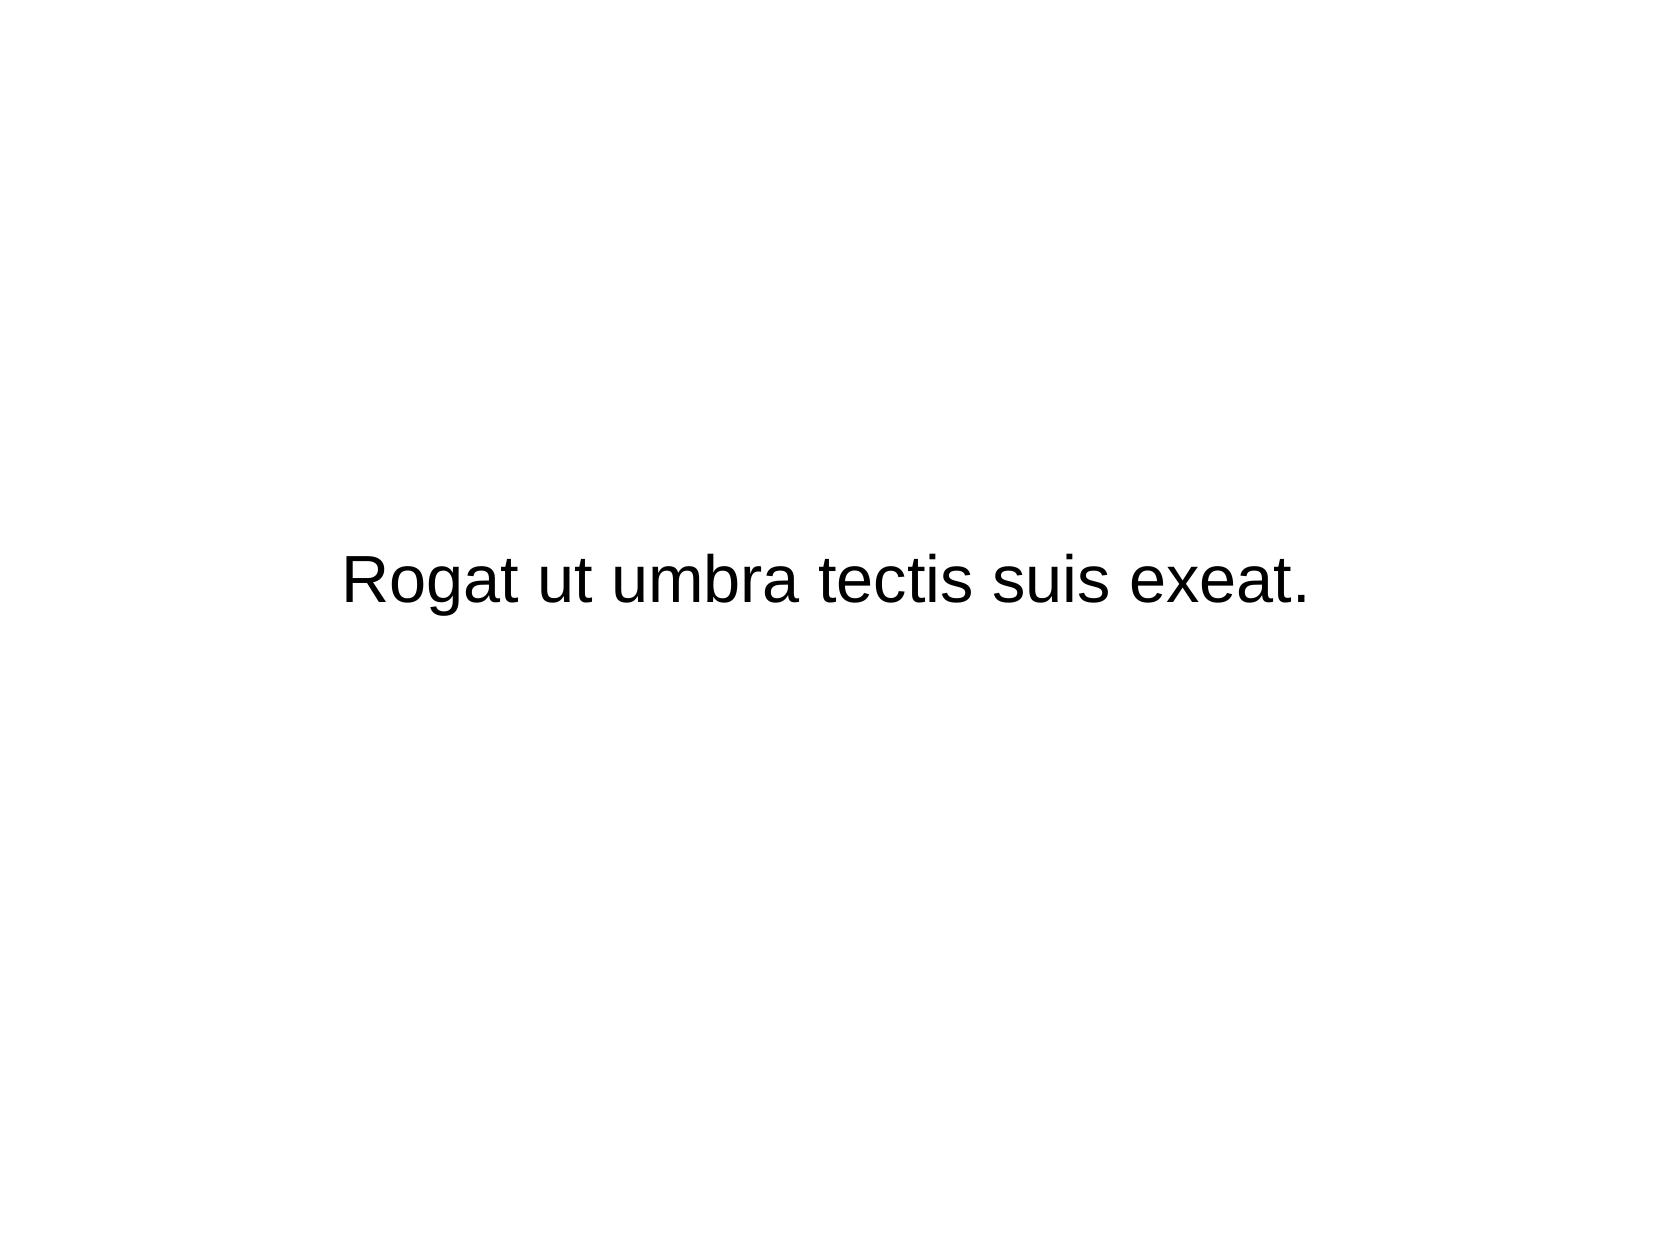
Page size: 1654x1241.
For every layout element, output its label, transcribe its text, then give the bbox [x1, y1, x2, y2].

subtitle Rogat ut umbra tectis suis exeat. [82, 56, 1571, 1102]
